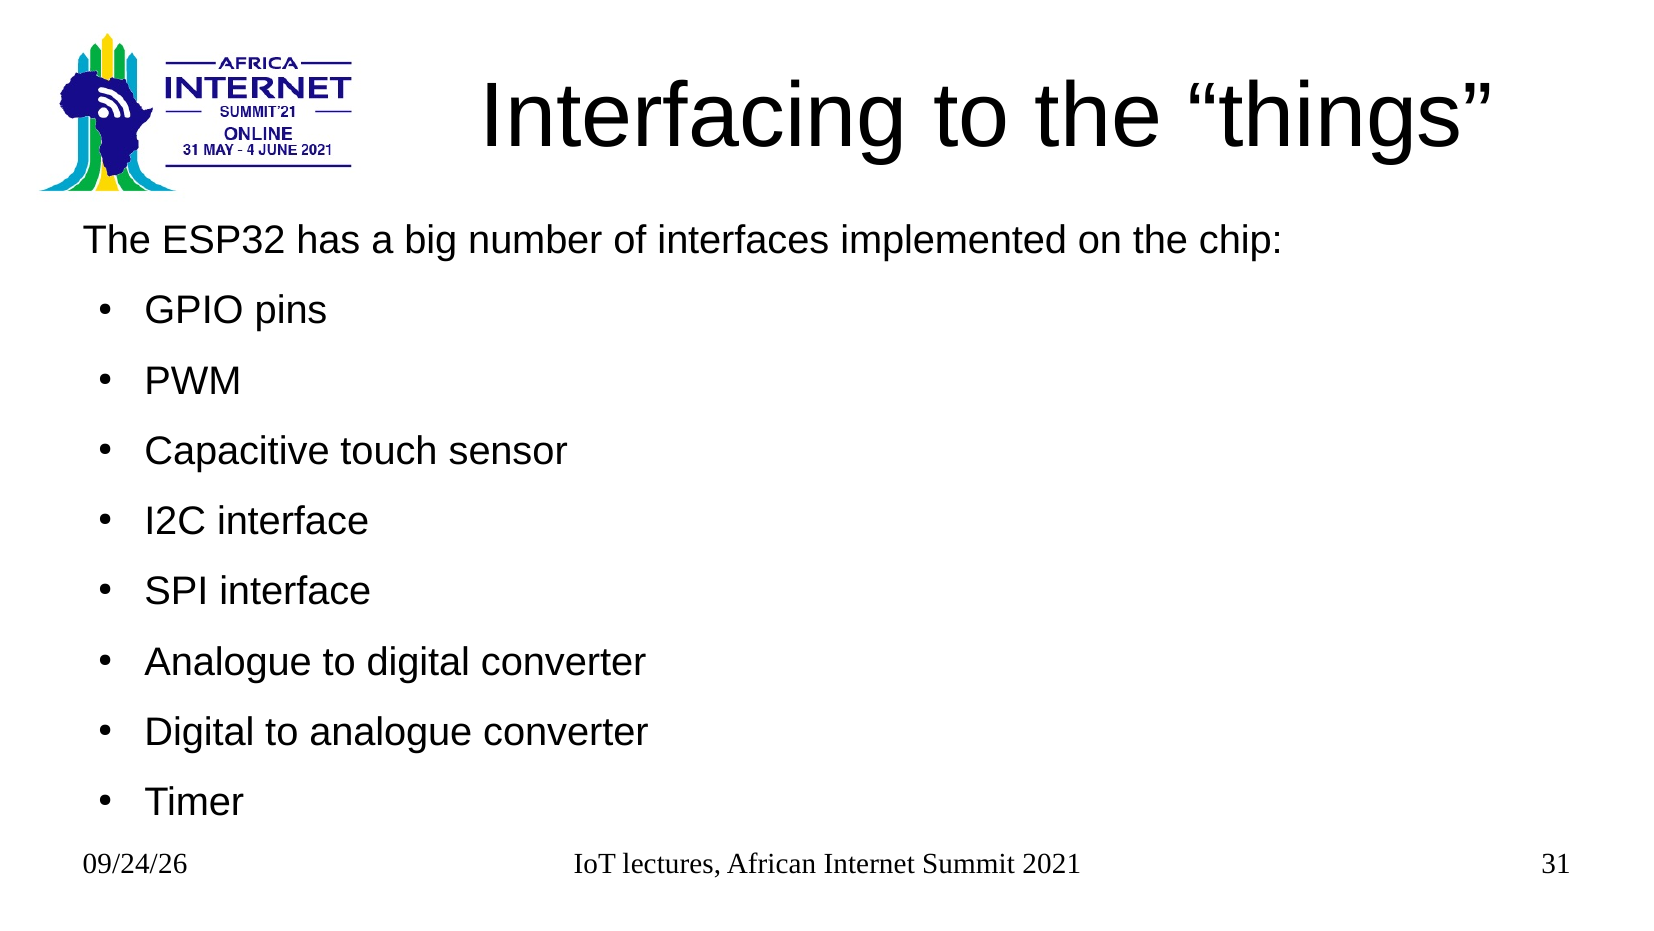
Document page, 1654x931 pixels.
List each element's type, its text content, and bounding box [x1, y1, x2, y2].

title Interfacing to the “things” [403, 37, 1571, 193]
list The ESP32 has a big number of interfaces implemented on the chip: GPIO pins PWM Capacitive touch sensor I2C interface SPI interface Analogue to digital converter Digital to analogue converter Timer [82, 217, 1571, 827]
picture [9, 11, 384, 207]
